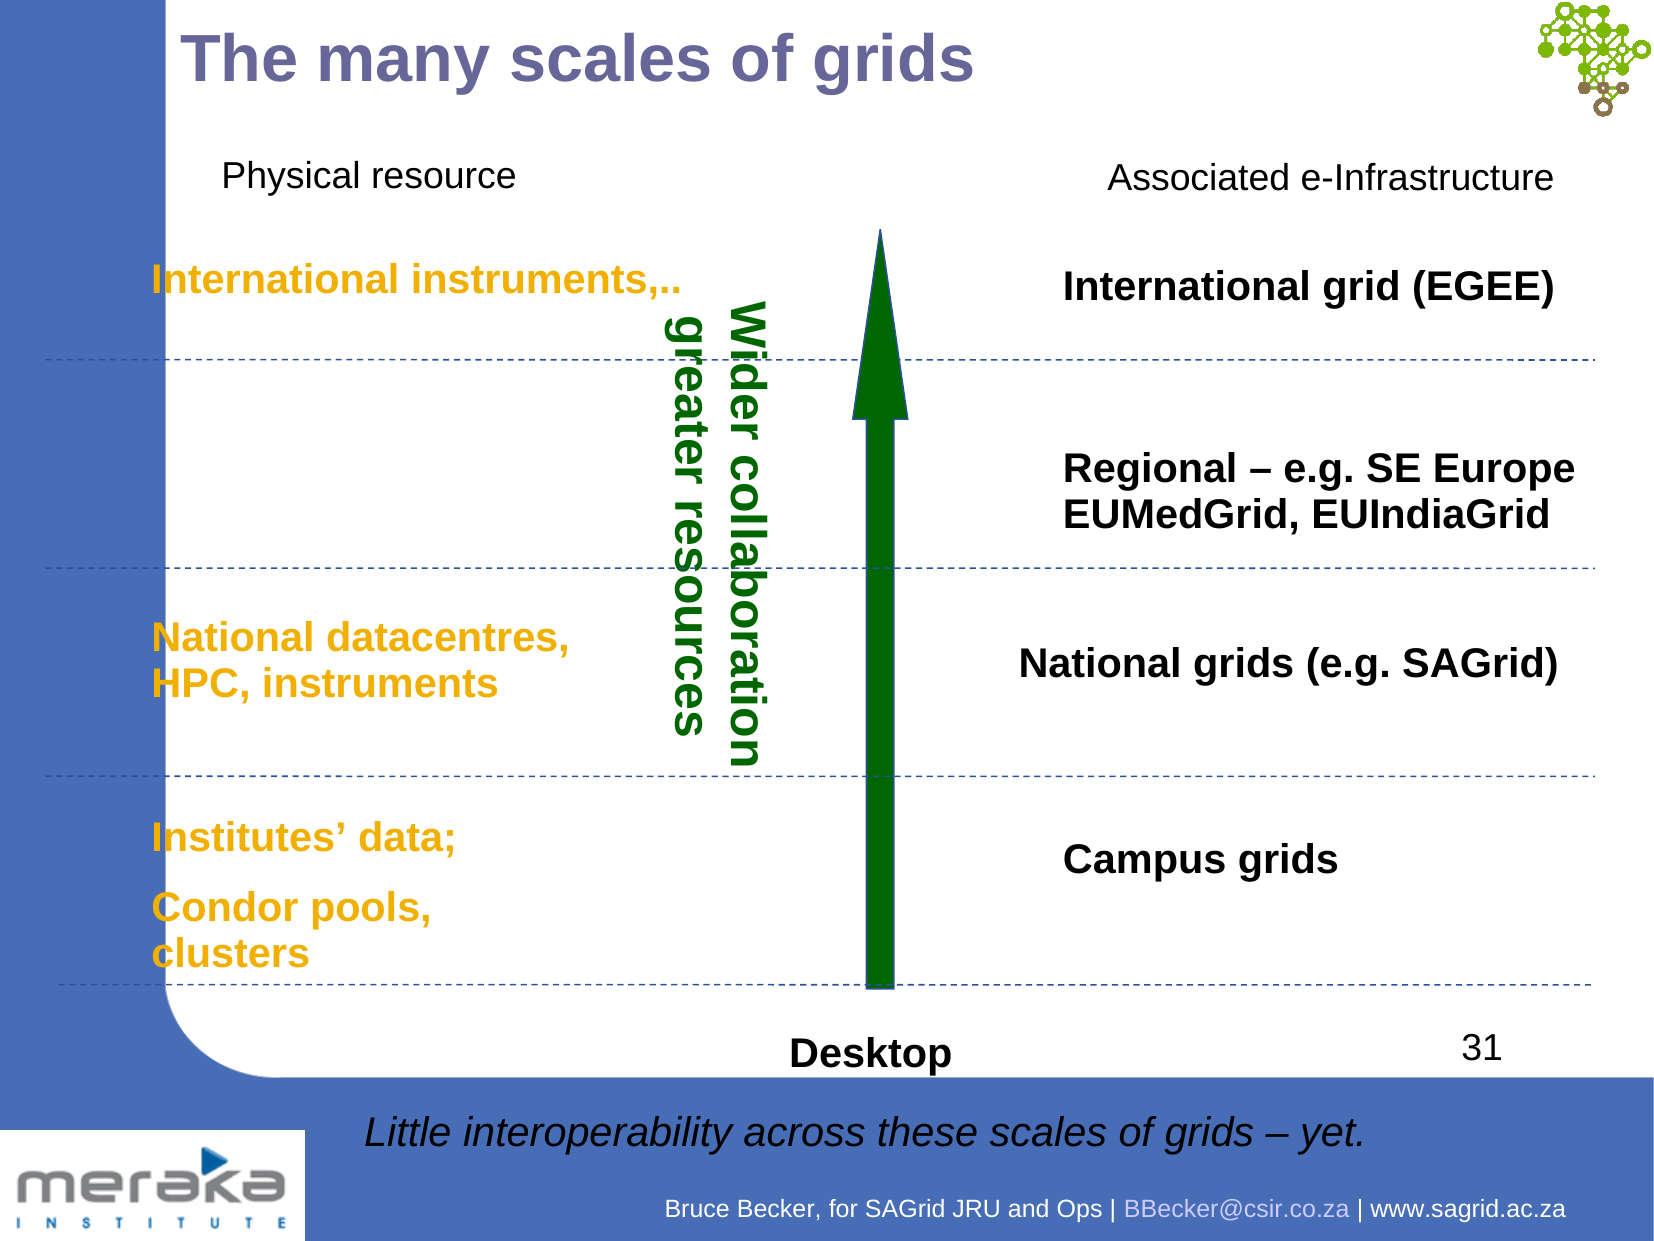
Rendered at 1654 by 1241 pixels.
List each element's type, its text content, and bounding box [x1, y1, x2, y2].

text_box International instruments,.. [136, 248, 788, 311]
text_box Campus grids [1048, 828, 1583, 891]
text_box International grid (EGEE) [1048, 255, 1583, 318]
text_box Physical resource [206, 147, 532, 205]
text_box Regional – e.g. SE Europe EUMedGrid, EUIndiaGrid [1048, 437, 1641, 546]
text_box Institutes’ data; Condor pools, clusters [136, 806, 502, 985]
text_box Associated e-Infrastructure [1092, 150, 1570, 207]
title The many scales of grids [165, 0, 1654, 121]
picture [0, 0, 1654, 1241]
text_box National grids (e.g. SAGrid) [1003, 632, 1583, 695]
text_box National datacentres, HPC, instruments [136, 607, 619, 715]
text_box Little interoperability across these scales of grids – yet. [201, 1101, 1531, 1164]
text_box Desktop [774, 1022, 1309, 1085]
text_box [852, 229, 908, 989]
text_box Wider collaboration greater resources [642, 311, 784, 874]
